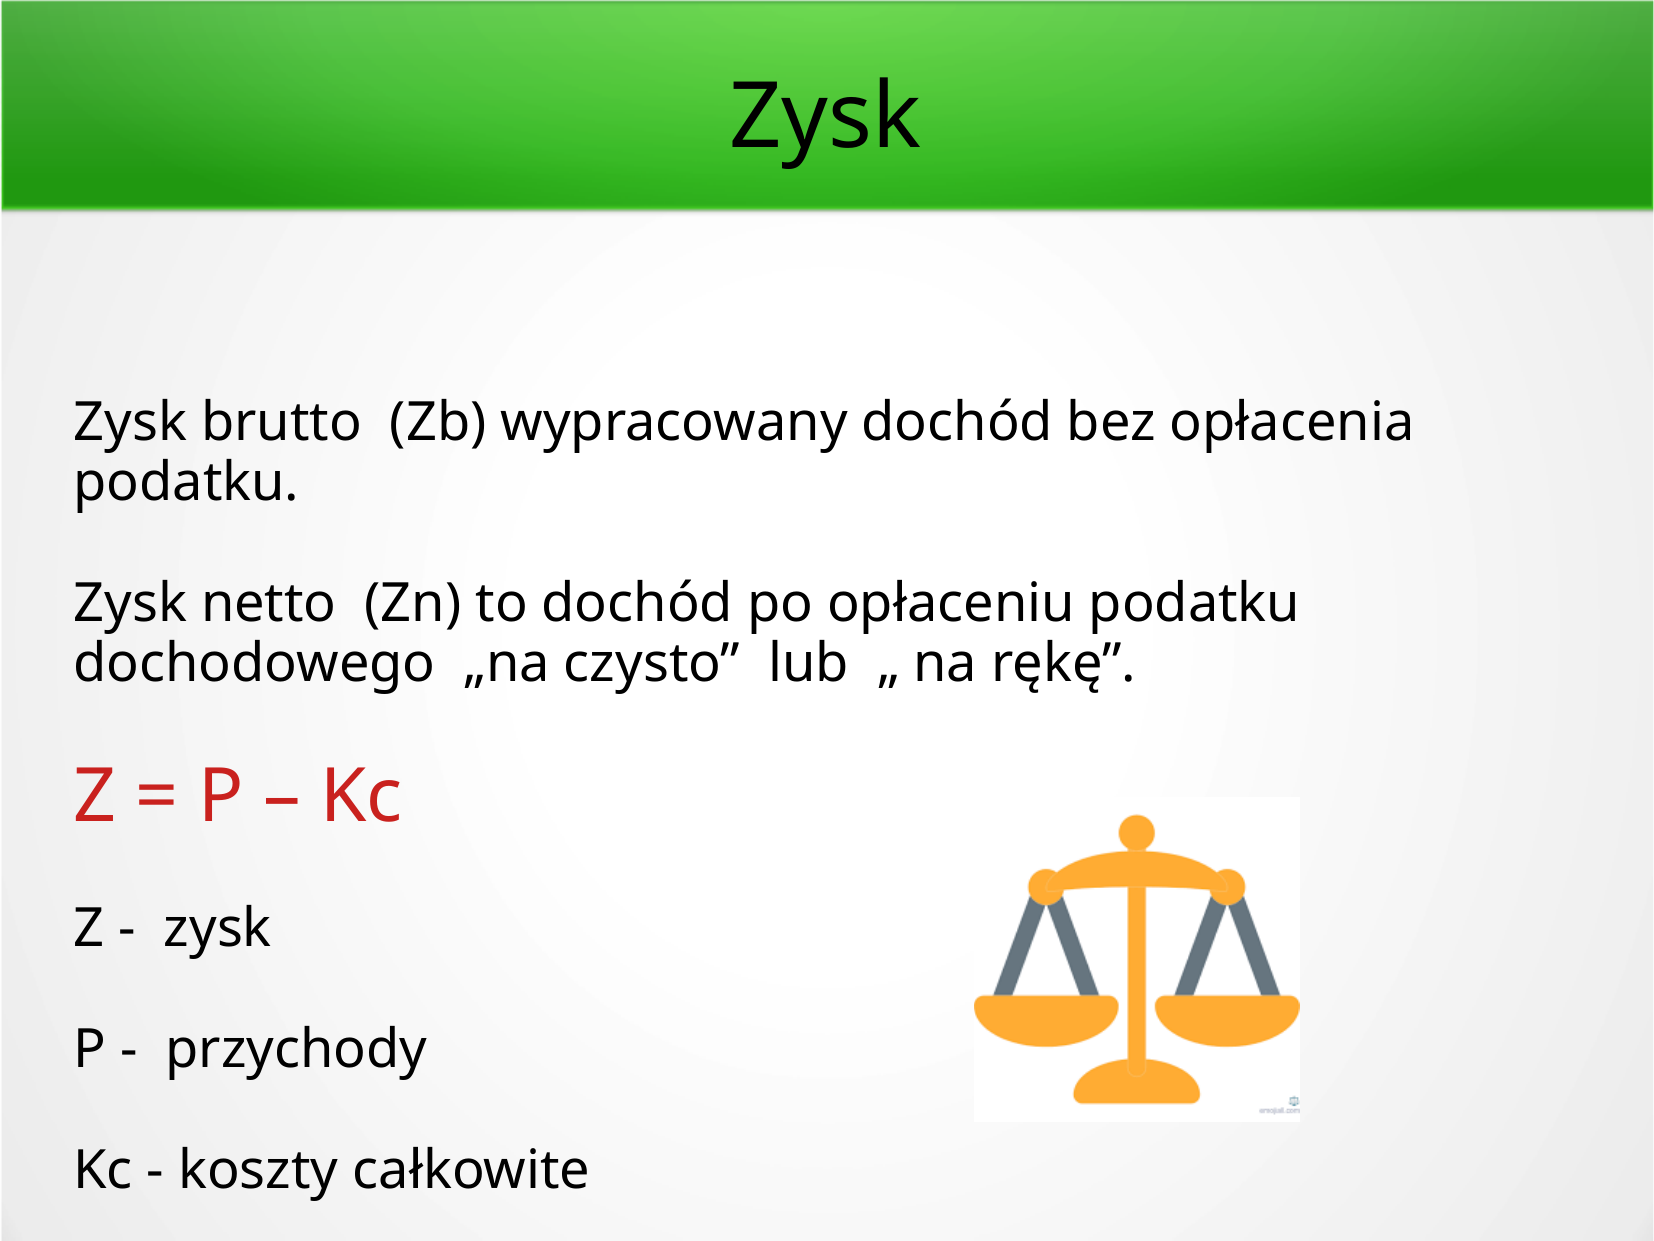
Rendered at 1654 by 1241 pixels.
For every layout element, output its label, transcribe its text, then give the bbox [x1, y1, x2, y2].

text_box Zysk brutto (Zb) wypracowany dochód bez opłacenia podatku. Zysk netto (Zn) to dochód po opłaceniu podatku dochodowego „na czysto” lub „ na rękę”. Z = P – Kc Z - zysk P - przychody Kc - koszty całkowite [58, 384, 1602, 1208]
title Zysk [82, 47, 1569, 187]
